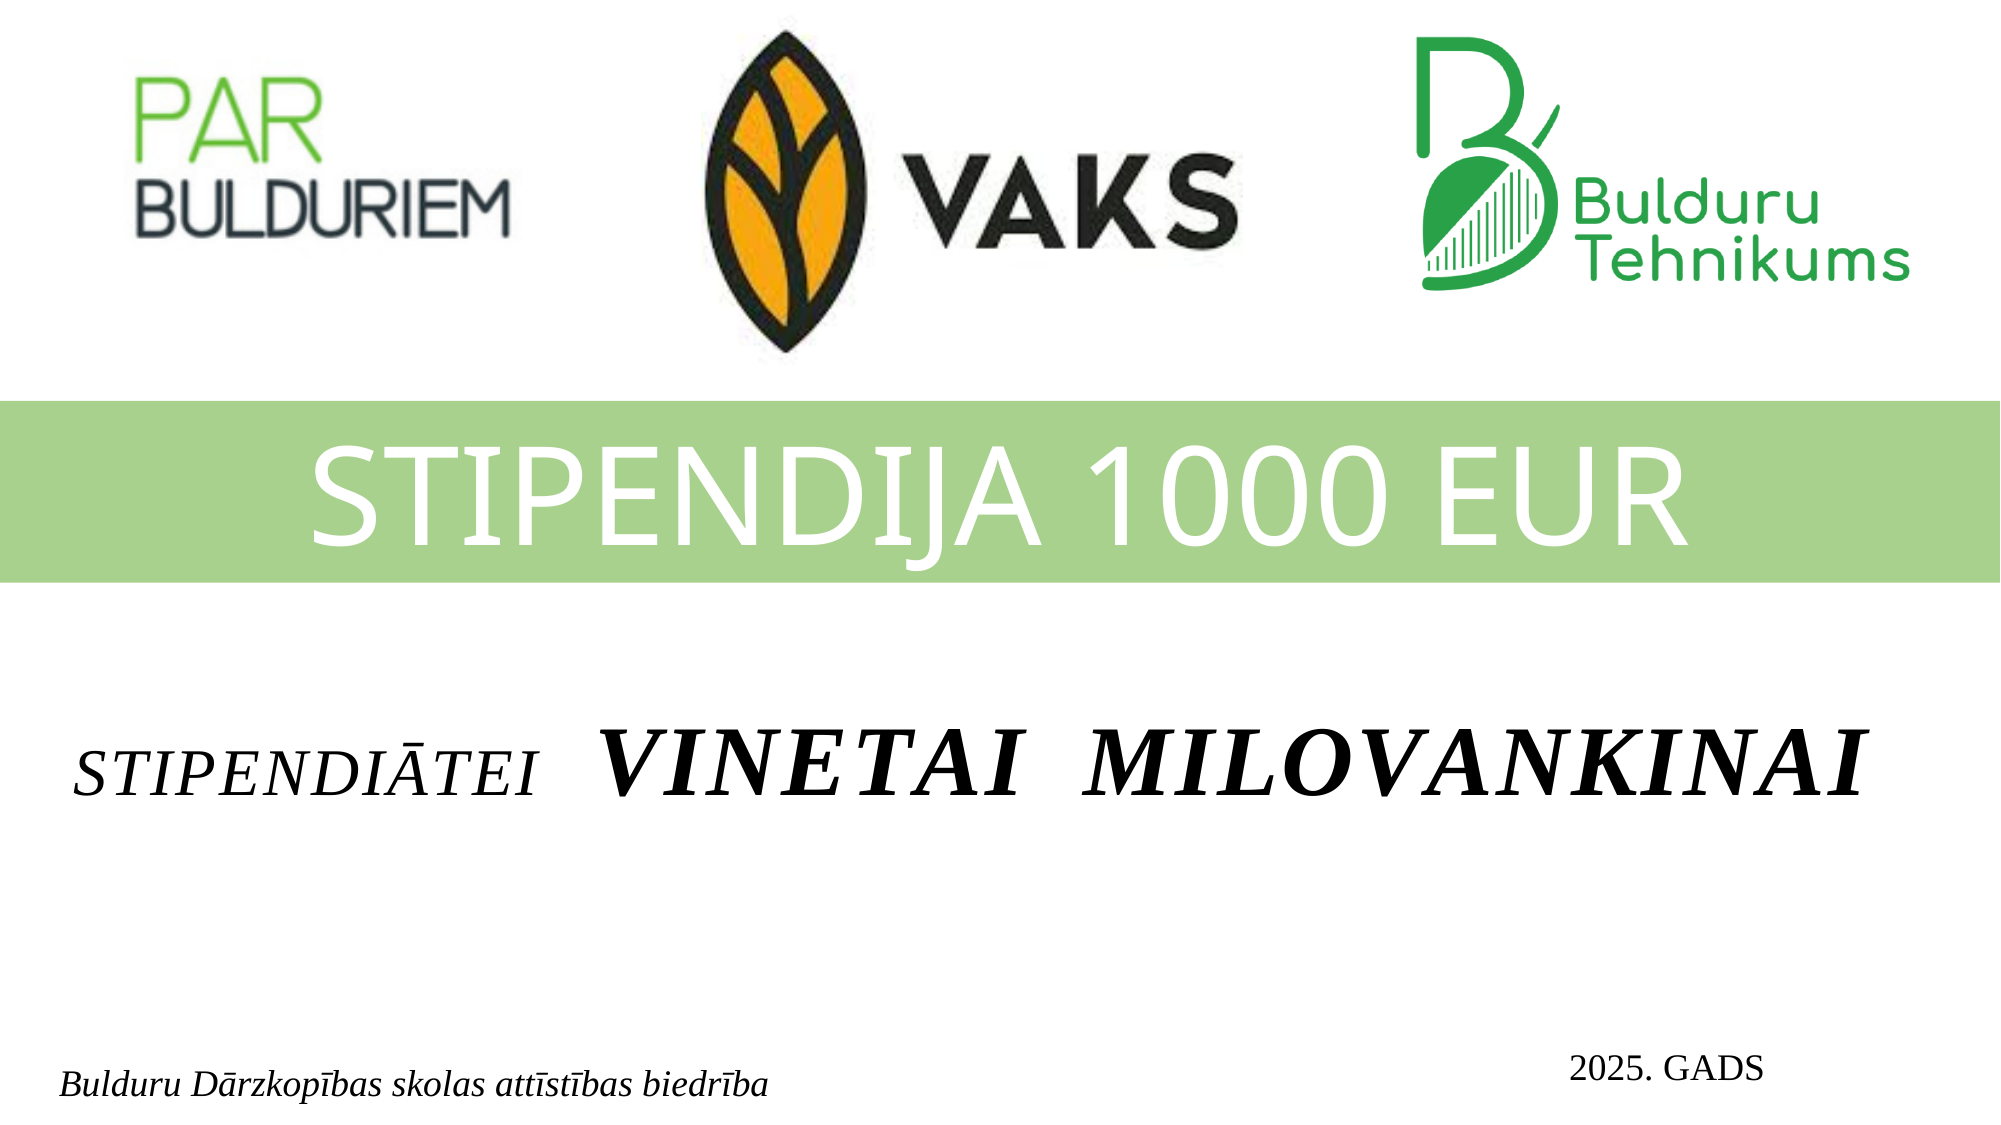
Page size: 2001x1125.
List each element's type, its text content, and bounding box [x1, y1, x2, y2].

text_box 2025. GADS [1554, 1035, 1957, 1096]
text_box Bulduru Dārzkopības skolas attīstības biedrība [43, 1050, 816, 1112]
text_box STIPENDIĀTEI VinetaI MilovankinaI [0, 688, 2000, 825]
picture [0, 0, 678, 367]
picture [701, 4, 1243, 367]
text_box STIPENDIJA 1000 EUR [0, 400, 2000, 583]
picture [1408, 29, 1918, 320]
